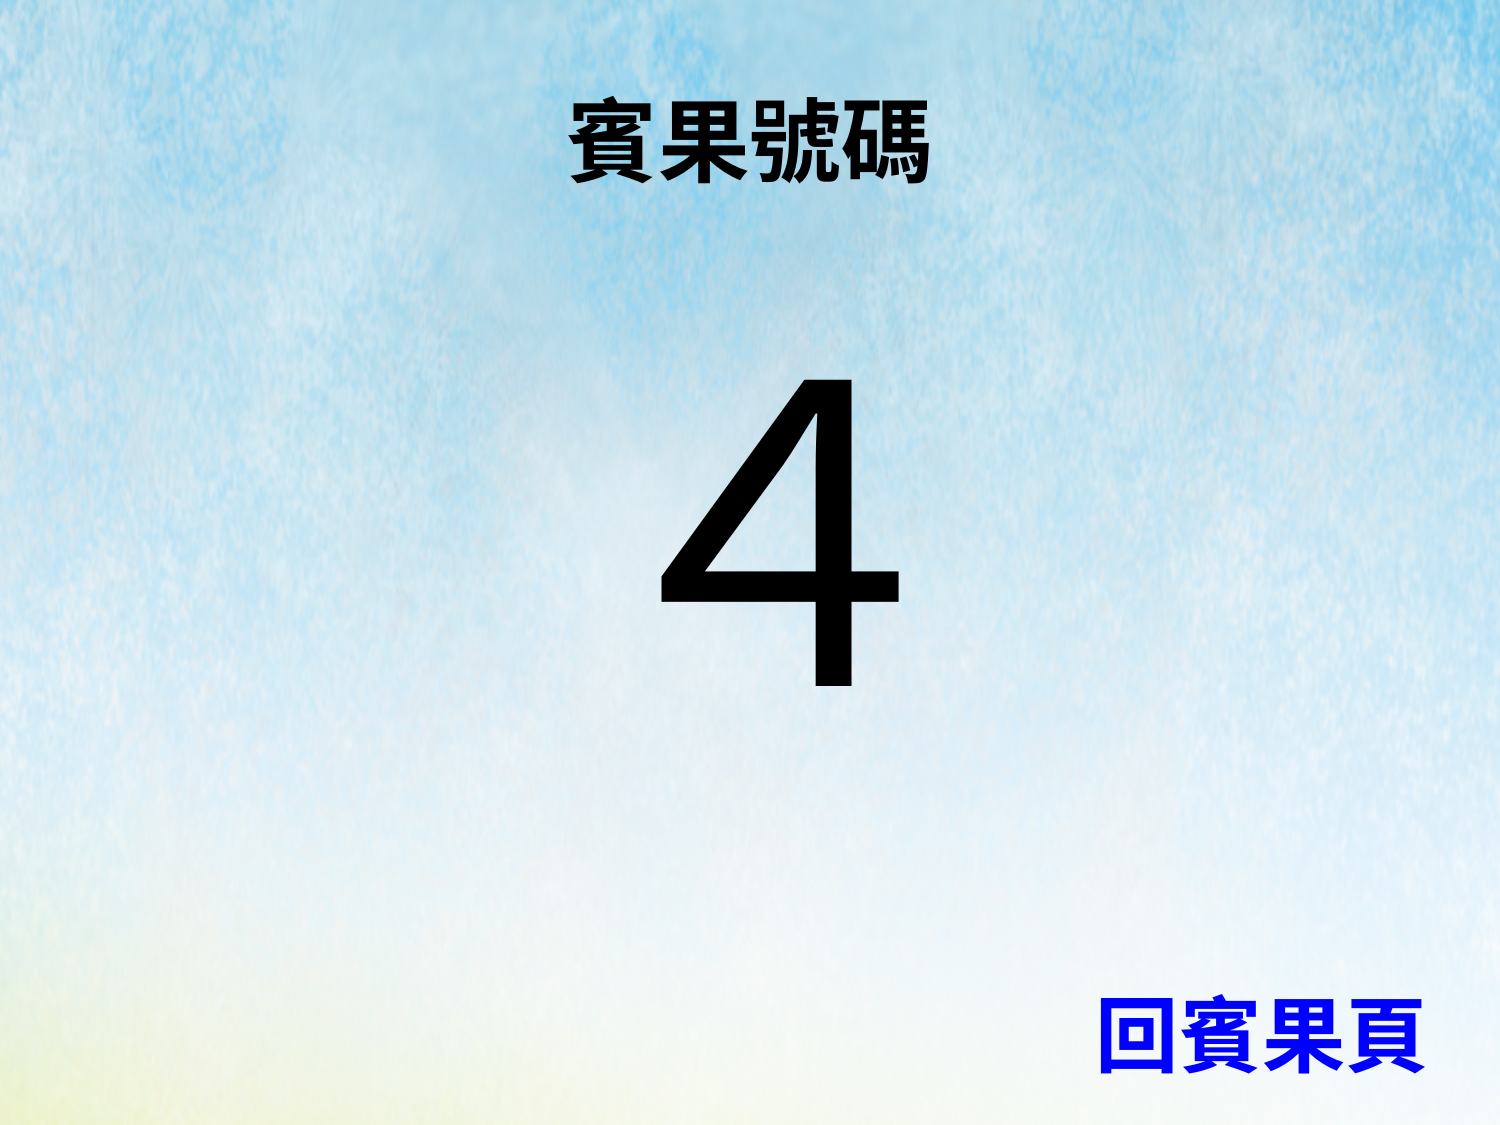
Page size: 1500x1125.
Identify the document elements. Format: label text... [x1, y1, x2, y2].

list ４ [75, 262, 1426, 1005]
text_box 回賓果頁 [1080, 975, 1448, 1093]
title 賓果號碼 [75, 45, 1426, 233]
